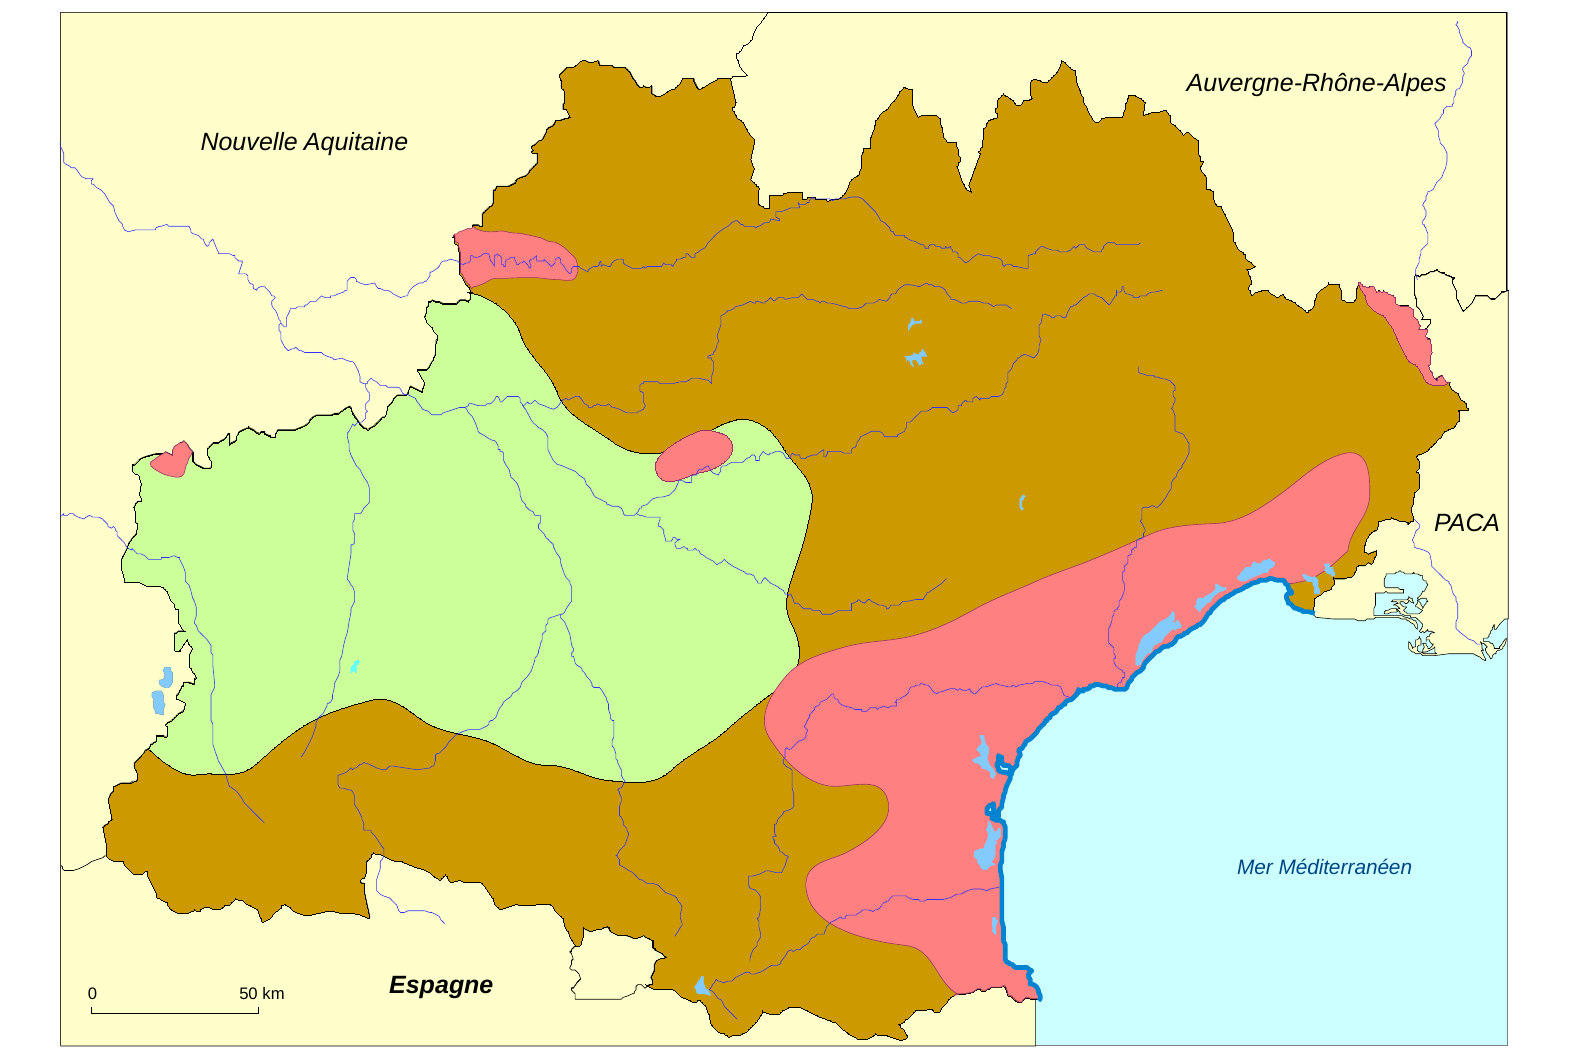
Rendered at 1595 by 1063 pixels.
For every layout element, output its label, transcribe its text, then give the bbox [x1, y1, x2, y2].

text_box Espagne [374, 963, 509, 1007]
text_box PACA [1419, 501, 1516, 545]
text_box [60, 12, 1509, 1046]
text_box Mer Méditerranéen [1222, 847, 1427, 887]
text_box Nouvelle Aquitaine [185, 120, 424, 164]
text_box Auvergne-Rhône-Alpes [1171, 61, 1463, 105]
text_box 0 50 km [73, 976, 308, 1011]
